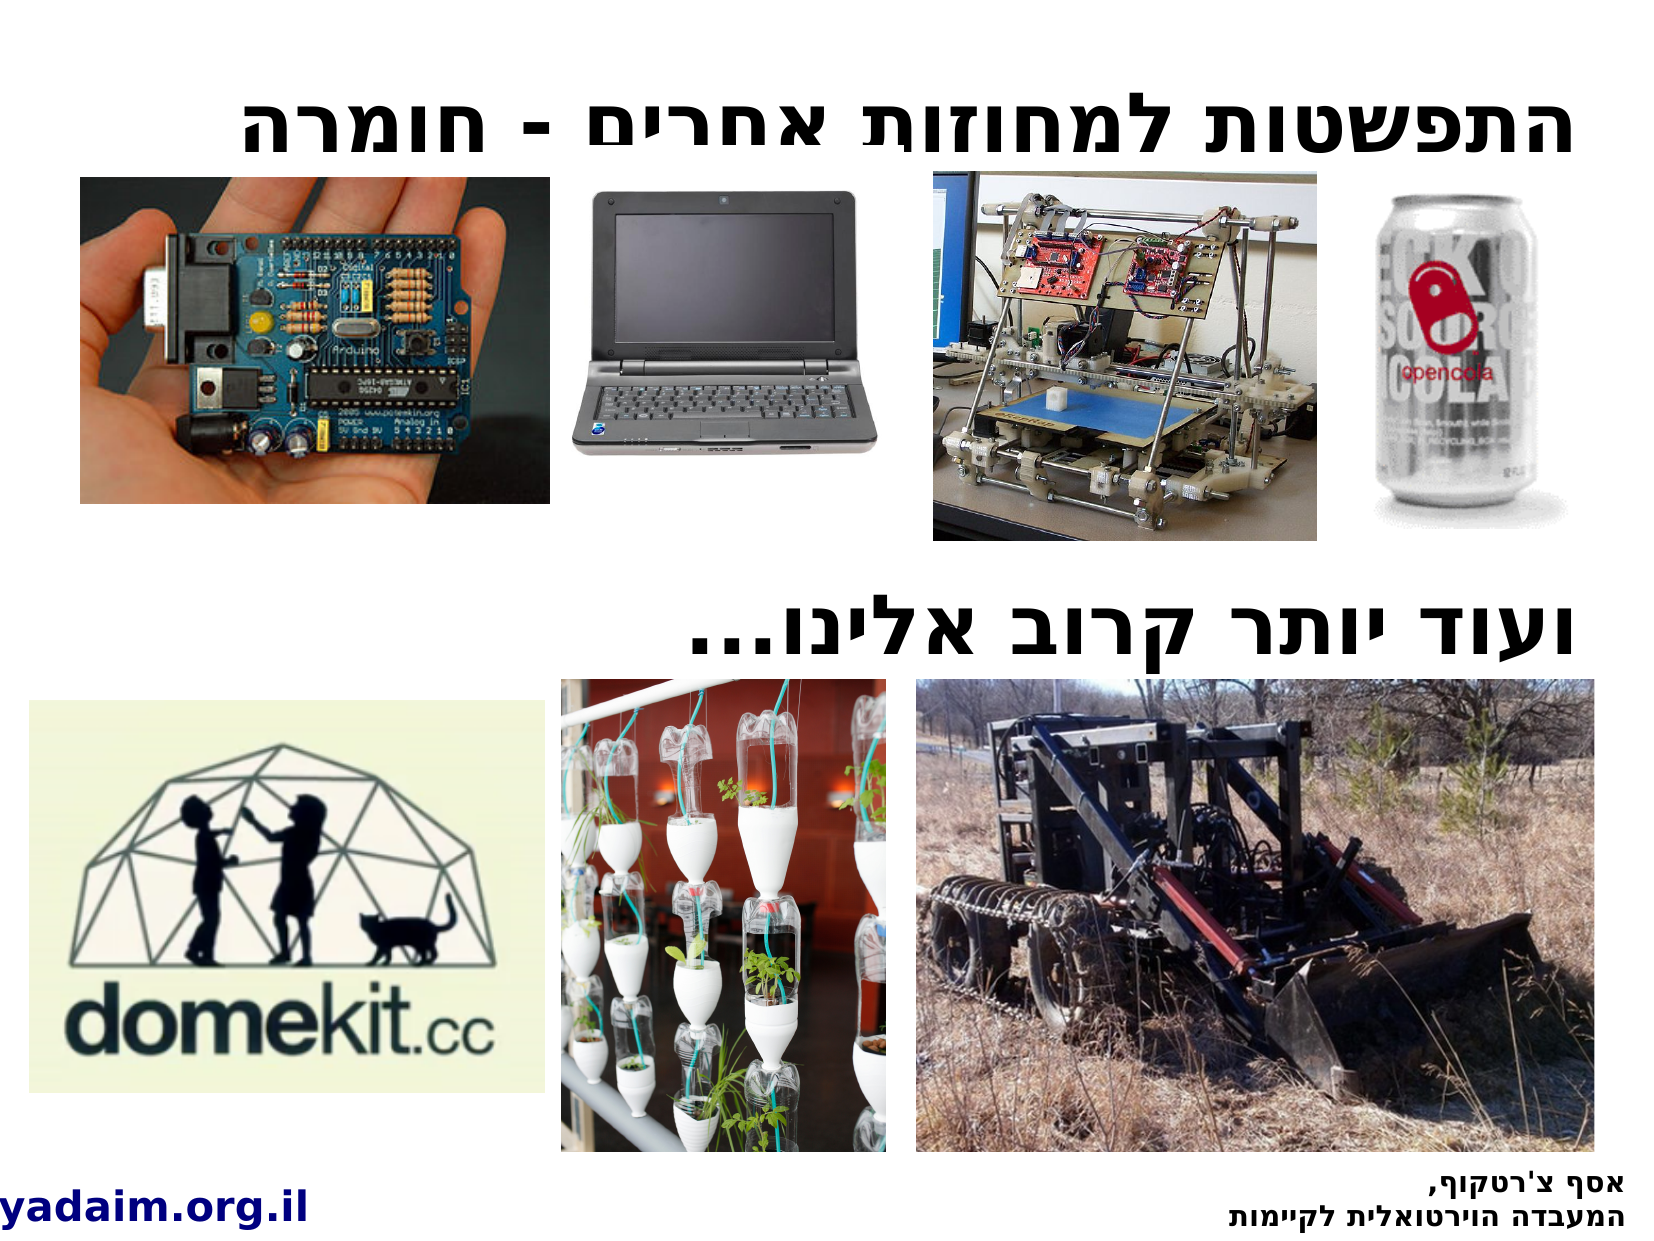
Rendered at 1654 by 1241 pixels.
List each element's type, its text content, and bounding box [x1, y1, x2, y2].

picture [561, 679, 886, 1152]
picture [80, 145, 904, 504]
text_box התפשטות למחוזות אחרים - חומרה [341, 67, 1595, 175]
text_box אסף צ'רטקוף, המעבדה הוירטואלית לקיימות [1181, 1157, 1641, 1238]
picture [29, 700, 545, 1093]
text_box bayadaim.org.il [13, 1175, 324, 1237]
picture [933, 171, 1612, 541]
text_box ועוד יותר קרוב אלינו... [788, 570, 1595, 677]
picture [916, 679, 1595, 1152]
